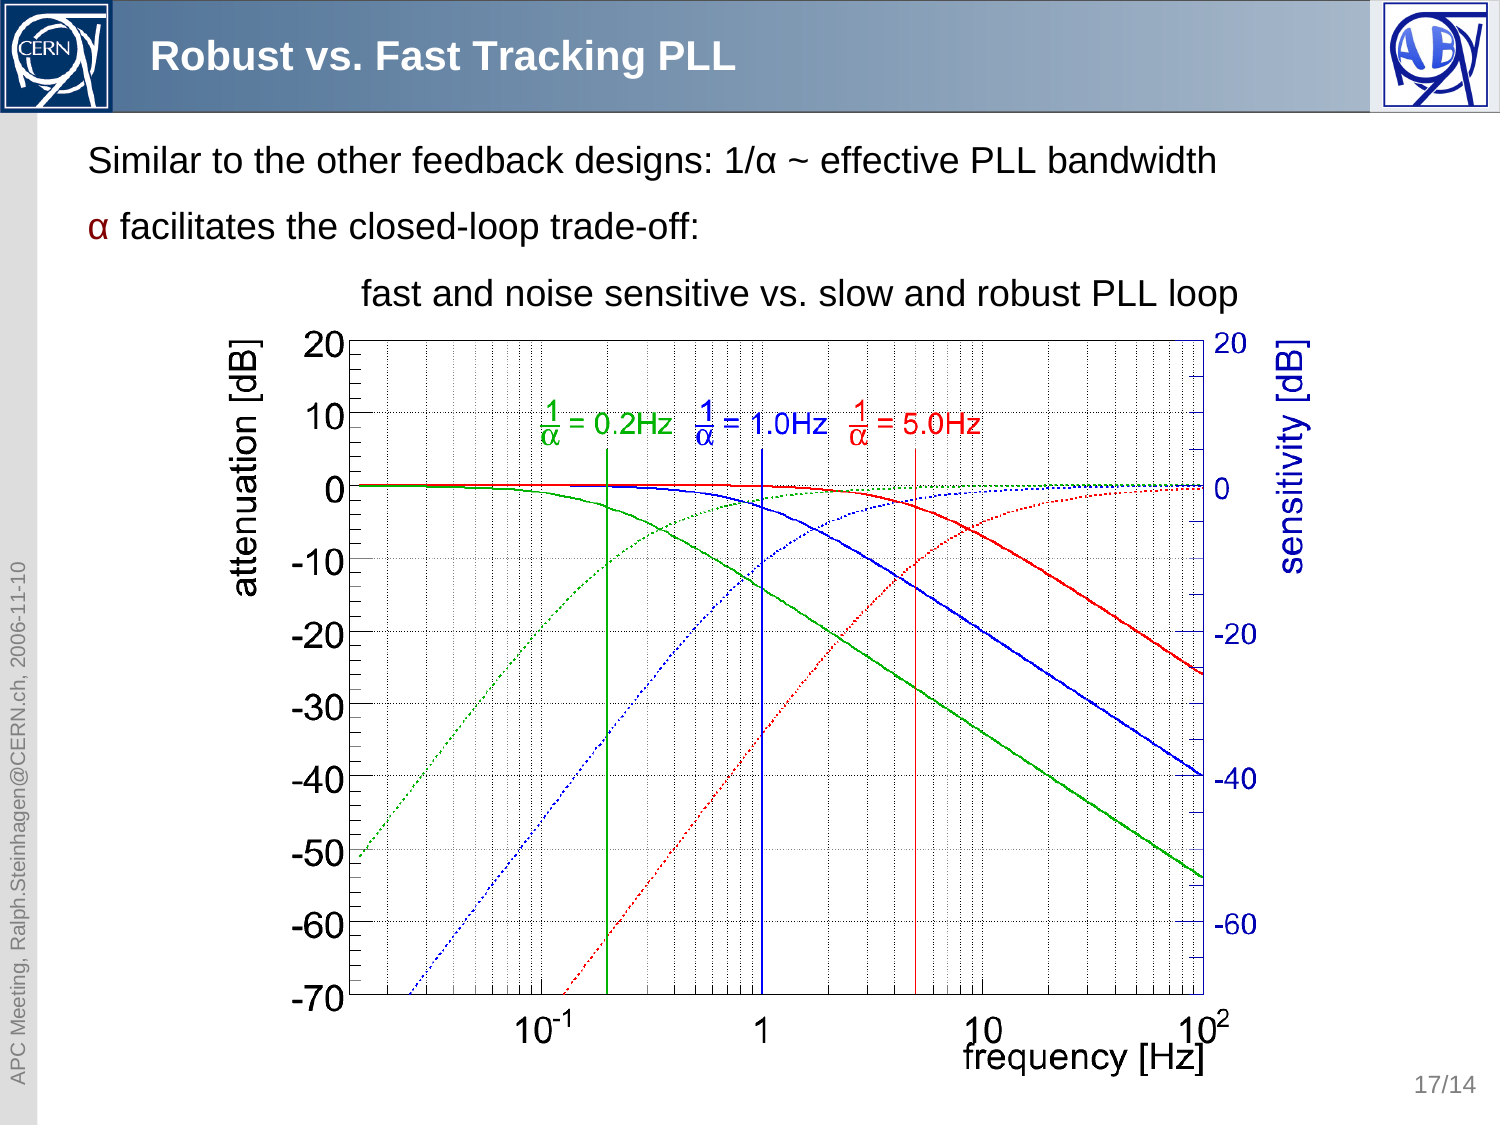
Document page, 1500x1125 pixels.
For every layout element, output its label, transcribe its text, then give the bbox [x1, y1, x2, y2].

picture [218, 324, 1312, 1088]
picture [0, 0, 113, 113]
title Robust vs. Fast Tracking PLL [150, 0, 1201, 113]
list Similar to the other feedback designs: 1/α ~ effective PLL bandwidth α facilitates the closed-loop trade-off: fast and noise sensitive vs. slow and robust PLL loop [87, 137, 1438, 1030]
picture [1382, 1, 1489, 108]
